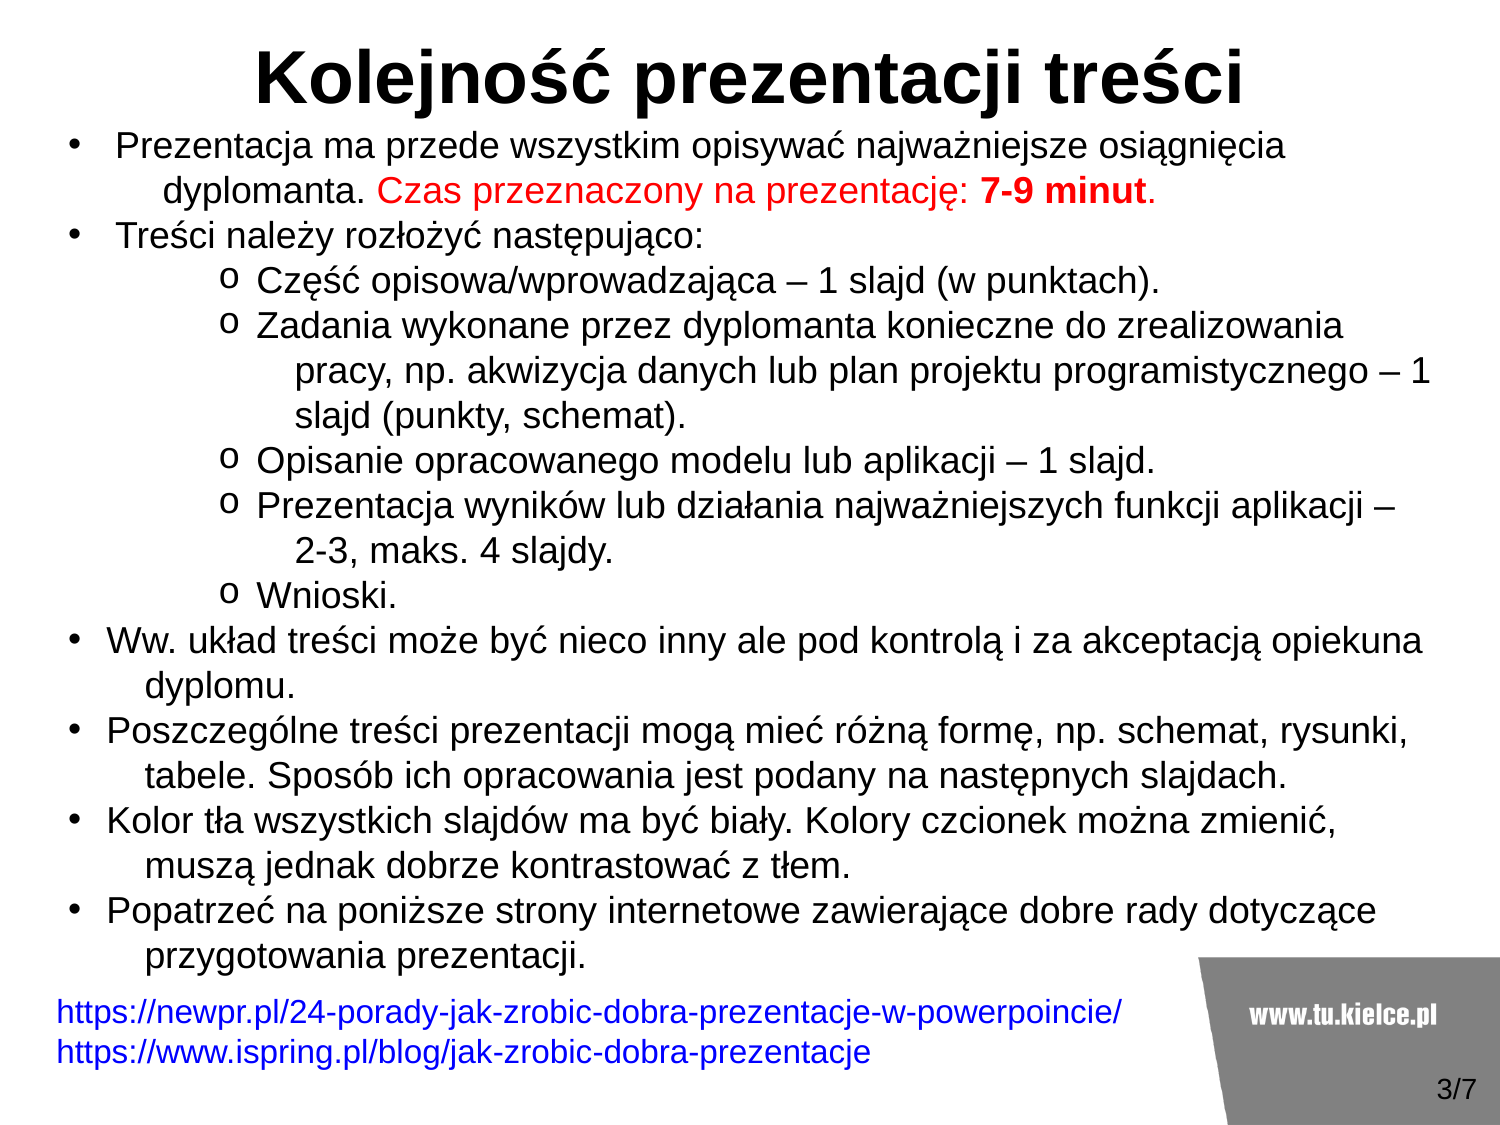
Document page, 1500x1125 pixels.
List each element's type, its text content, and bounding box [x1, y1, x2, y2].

text_box /7 [1421, 1062, 1500, 1125]
picture [1198, 958, 1500, 1125]
text_box https://newpr.pl/24-porady-jak-zrobic-dobra-prezentacje-w-powerpoincie/ https://www.ispring.pl/blog/jak-zrobic-dobra-prezentacje [41, 983, 1199, 1078]
text_box Kolejność prezentacji treści [0, 7, 1500, 126]
text_box Prezentacja ma przede wszystkim opisywać najważniejsze osiągnięcia dyplomanta. Czas przeznaczony na prezentację: 7-9 minut. Treści należy rozłożyć następująco: Część opisowa/wprowadzająca – 1 slajd (w punktach). Zadania wykonane przez dyplomanta konieczne do zrealizowania pracy, np. akwizycja danych lub plan projektu programistycznego – 1 slajd (punkty, schemat). Opisanie opracowanego modelu lub aplikacji – 1 slajd. Prezentacja wyników lub działania najważniejszych funkcji aplikacji – 2-3, maks. 4 slajdy. Wnioski. Ww. układ treści może być nieco inny ale pod kontrolą i za akceptacją opiekuna dyplomu. Poszczególne treści prezentacji mogą mieć różną formę, np. schemat, rysunki, tabele. Sposób ich opracowania jest podany na następnych slajdach. Kolor tła wszystkich slajdów ma być biały. Kolory czcionek można zmienić, muszą jednak dobrze kontrastować z tłem. Popatrzeć na poniższe strony internetowe zawierające dobre rady dotyczące przygotowania prezentacji. [53, 114, 1459, 983]
